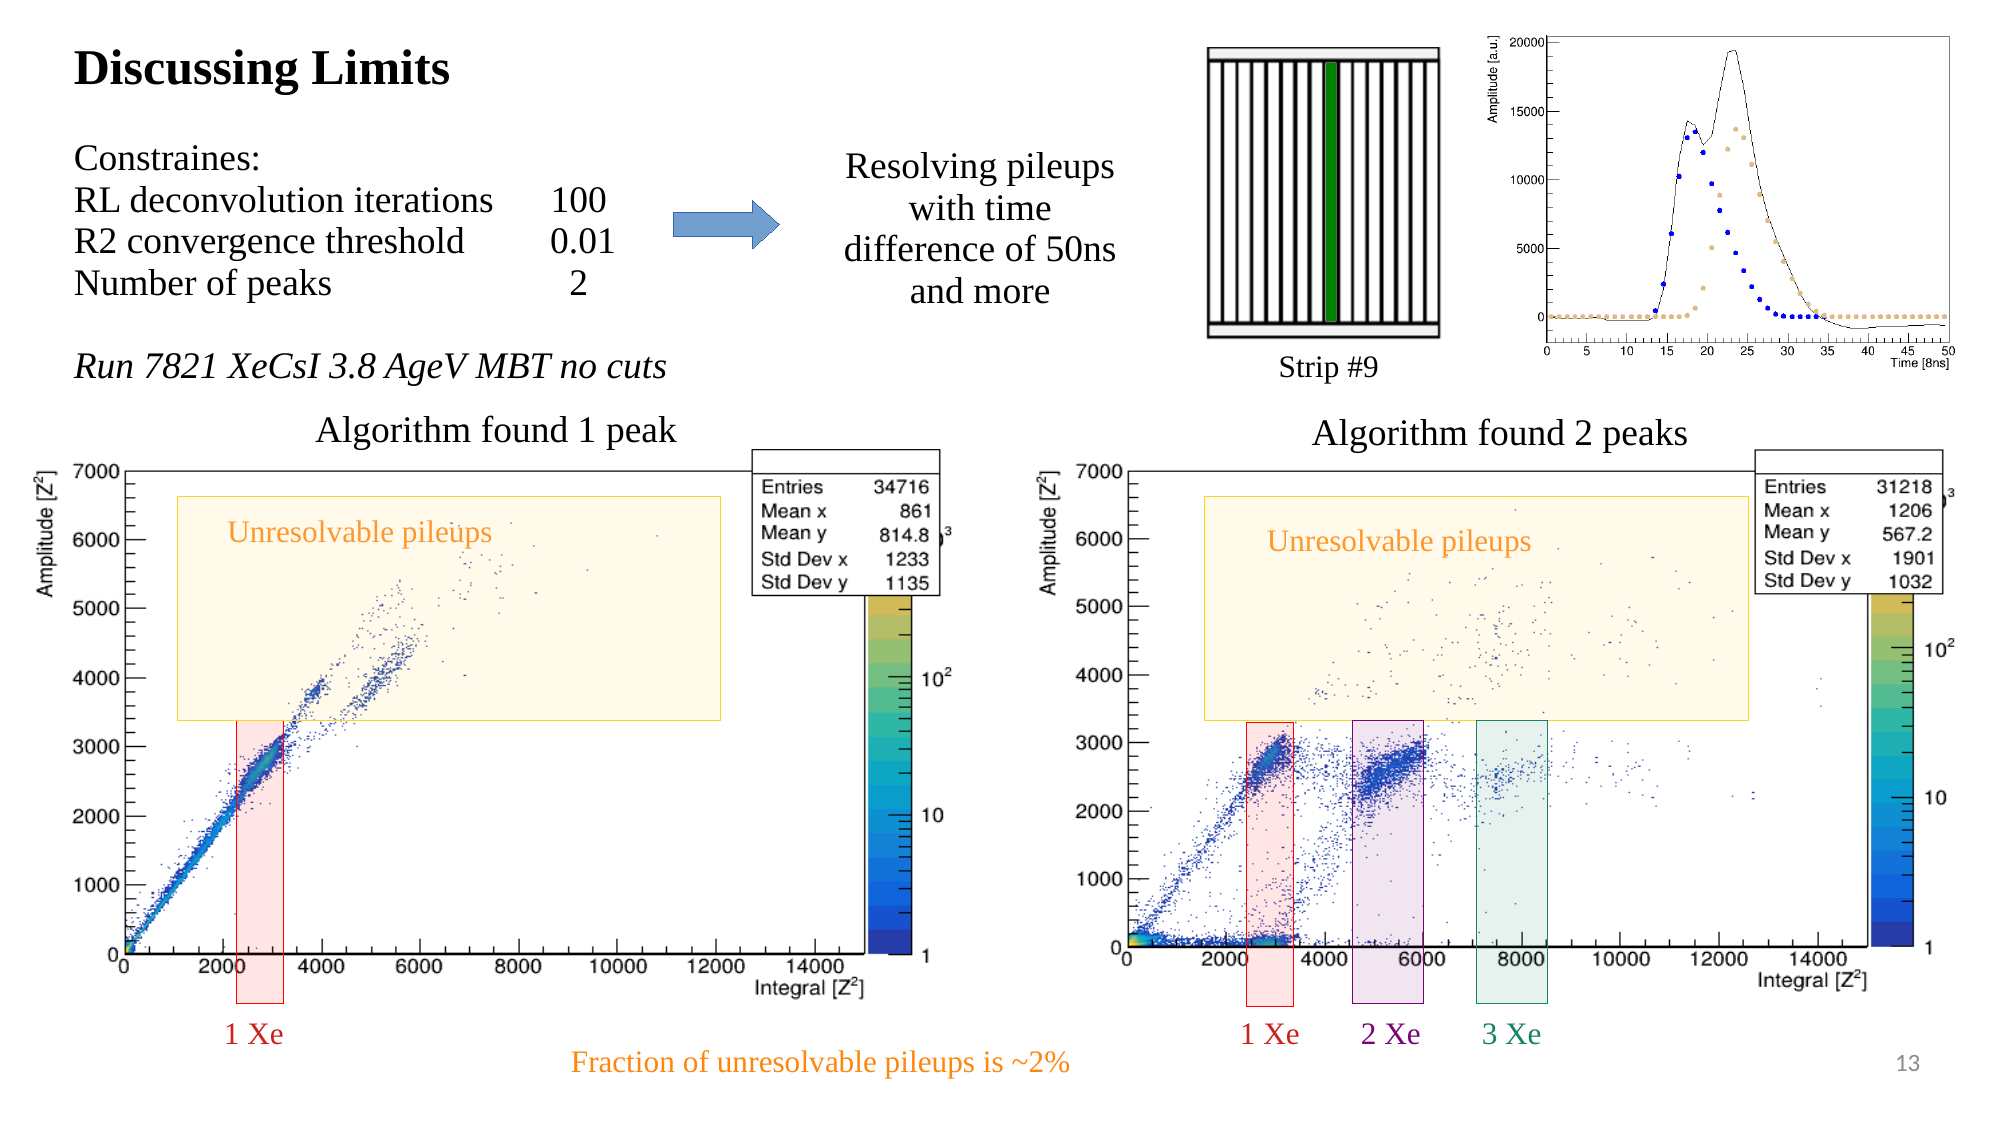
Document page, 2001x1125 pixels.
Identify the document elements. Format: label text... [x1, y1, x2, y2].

text_box 2 Xe [1302, 1009, 1423, 1120]
text_box [697, 200, 780, 249]
picture [1026, 448, 1961, 1007]
text_box 1 Xe [165, 1009, 343, 1120]
text_box Algorithm found 1 peak [236, 401, 756, 458]
picture [23, 449, 958, 1015]
text_box [1204, 496, 1749, 1004]
text_box Resolving pileups with time difference of 50ns and more [814, 138, 1146, 319]
text_box Fraction of unresolvable pileups is ~2% [425, 1037, 1217, 1087]
text_box Algorithm found 2 peaks [1240, 404, 1760, 461]
text_box 3 Xe [1423, 1009, 1601, 1120]
text_box Unresolvable pileups [1216, 516, 1583, 626]
text_box 1 Xe [1181, 1009, 1302, 1120]
text_box Strip #9 [1204, 342, 1453, 392]
picture [1476, 7, 1973, 379]
text_box Unresolvable pileups [177, 507, 544, 618]
text_box Discussing Limits [59, 32, 960, 113]
text_box [1246, 722, 1294, 1007]
text_box Constraines: RL deconvolution iterations 100 R2 convergence threshold 0.01 Number of peaks 2 Run 7821 XeCsI 3.8 AgeV MBT no cuts [59, 129, 697, 394]
picture [1199, 47, 1453, 343]
text_box <номер> [1485, 1035, 1936, 1096]
text_box [177, 496, 721, 1004]
